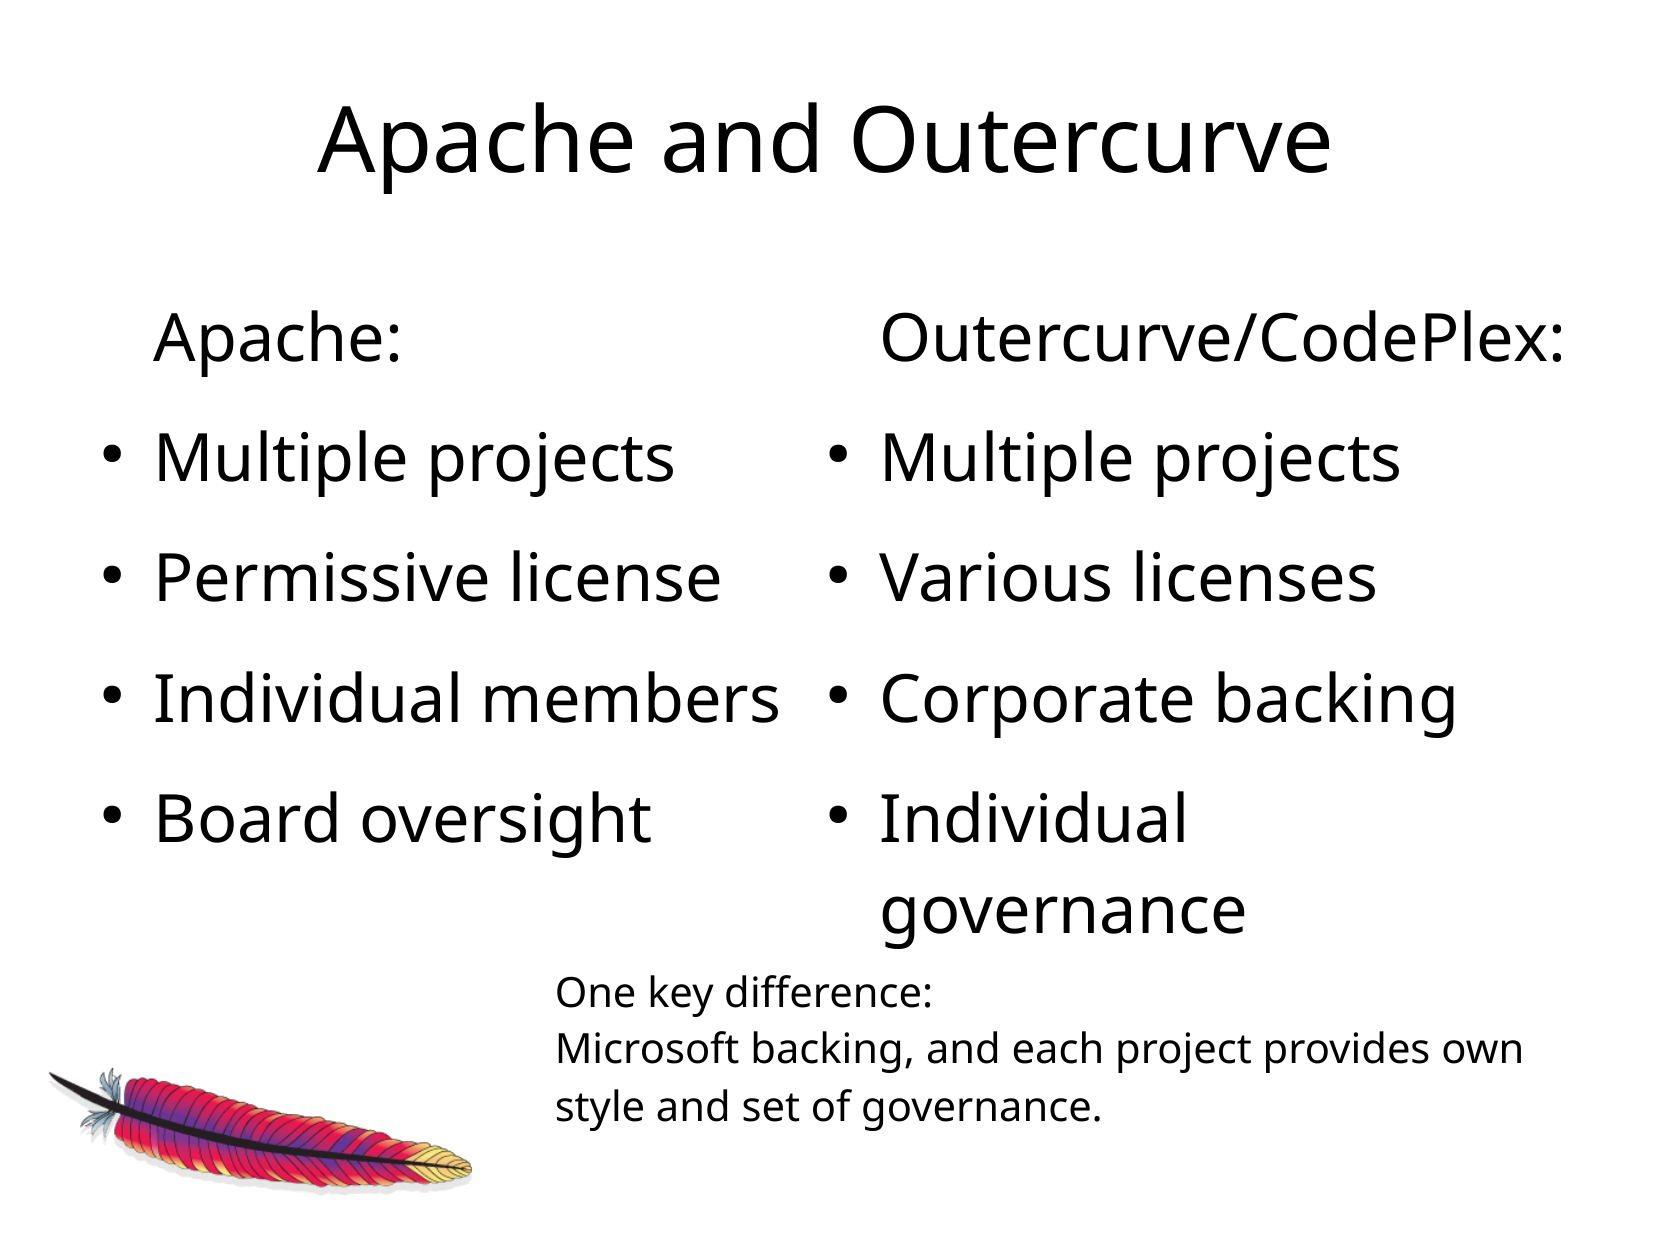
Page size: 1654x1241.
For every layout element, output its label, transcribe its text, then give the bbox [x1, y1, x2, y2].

list Outercurve/CodePlex: Multiple projects Various licenses Corporate backing Individual governance [808, 290, 1572, 954]
picture [45, 1064, 477, 1200]
text_box One key difference: Microsoft backing, and each project provides own style and set of governance. [540, 954, 1576, 1197]
title Apache and Outercurve [82, 49, 1571, 226]
list Apache: Multiple projects Permissive license Individual members Board oversight [82, 290, 808, 1109]
